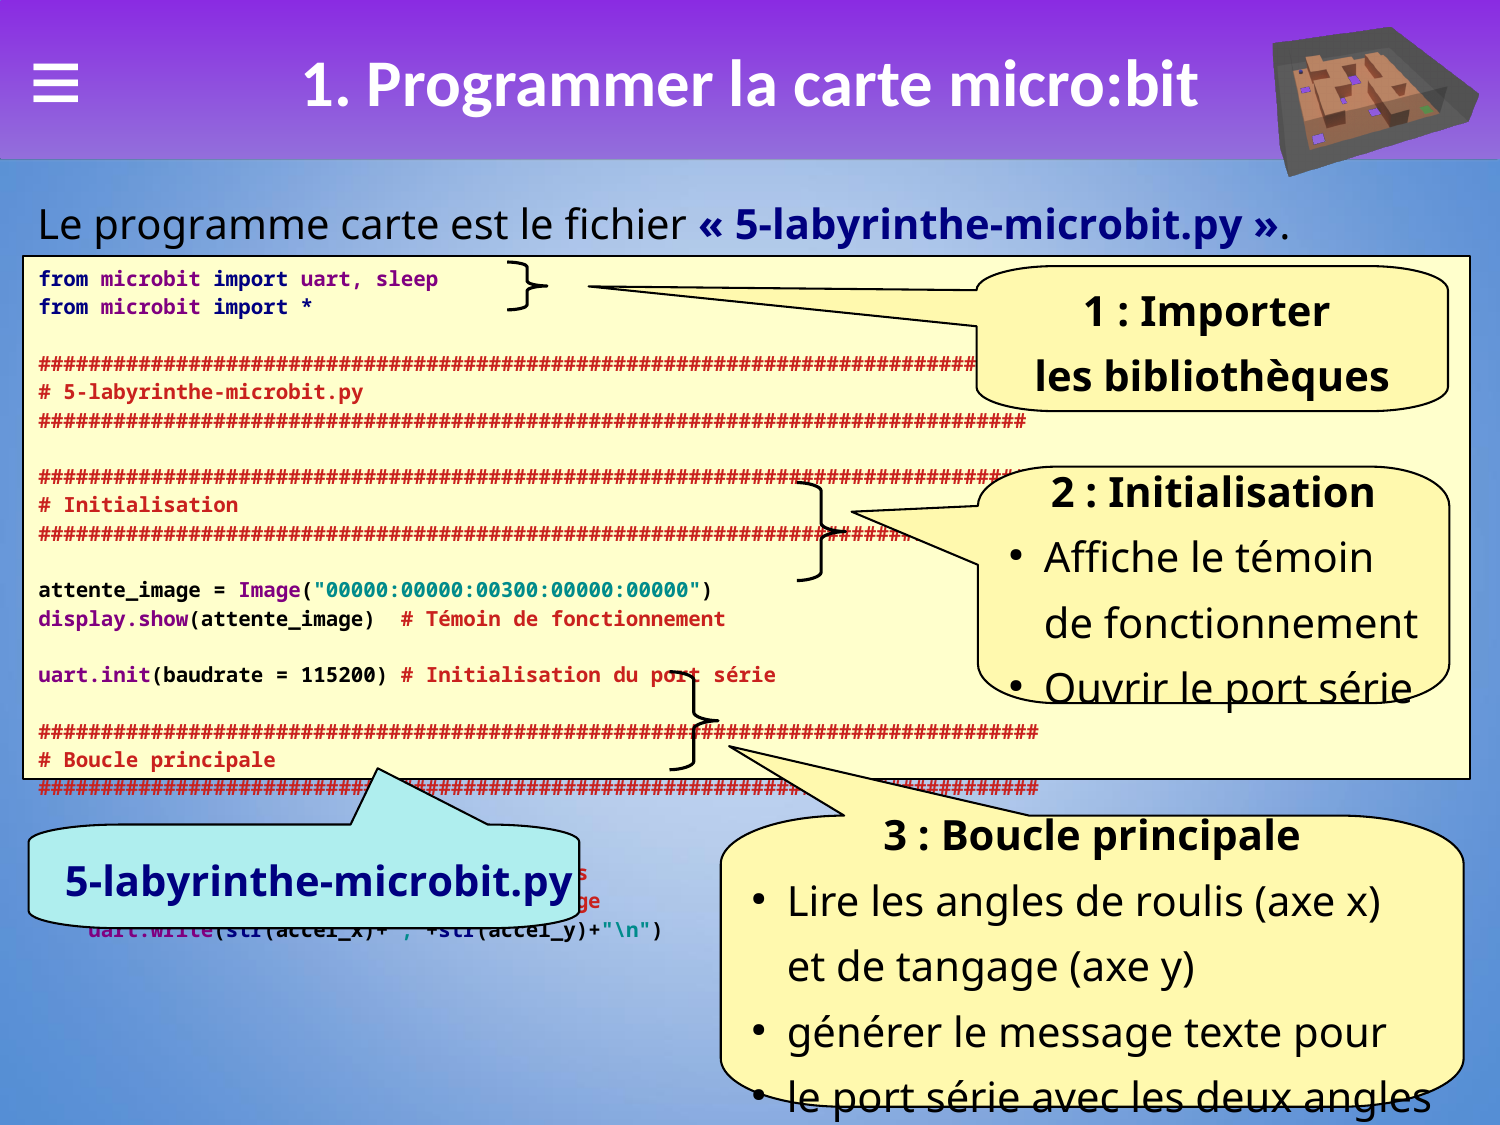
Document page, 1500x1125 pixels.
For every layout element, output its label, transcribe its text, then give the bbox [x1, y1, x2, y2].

picture [0, 27, 1500, 1125]
text_box 1 : Importer les bibliothèques [588, 266, 1448, 412]
text_box 1. Programmer la carte micro:bit [0, 0, 1500, 159]
text_box from microbit import uart, sleep from microbit import * ############################################################################### # 5-labyrinthe-microbit.py ############################################################################### ############################################################################### # Initialisation ############################################################################### attente_image = Image("00000:00000:00300:00000:00000") display.show(attente_image) # Témoin de fonctionnement uart.init(baudrate = 115200) # Initialisation du port série ################################################################################ # Boucle principale ################################################################################ while True: accel_x = accelerometer.get_x() # Roulis accel_y = accelerometer.get_y() # Tangage uart.write(str(accel_x)+","+str(accel_y)+"\n") [22, 256, 1470, 780]
text_box Le programme carte est le fichier « 5-labyrinthe-microbit.py ». [22, 178, 1490, 267]
text_box 2 : Initialisation Affiche le témoin de fonctionnement Ouvrir le port série [851, 466, 1450, 704]
text_box 3 : Boucle principale Lire les angles de roulis (axe x) et de tangage (axe y) générer le message texte pour le port série avec les deux angles [720, 746, 1464, 1107]
text_box 5-labyrinthe-microbit.py [28, 768, 580, 929]
text_box ≡ [14, 23, 101, 141]
